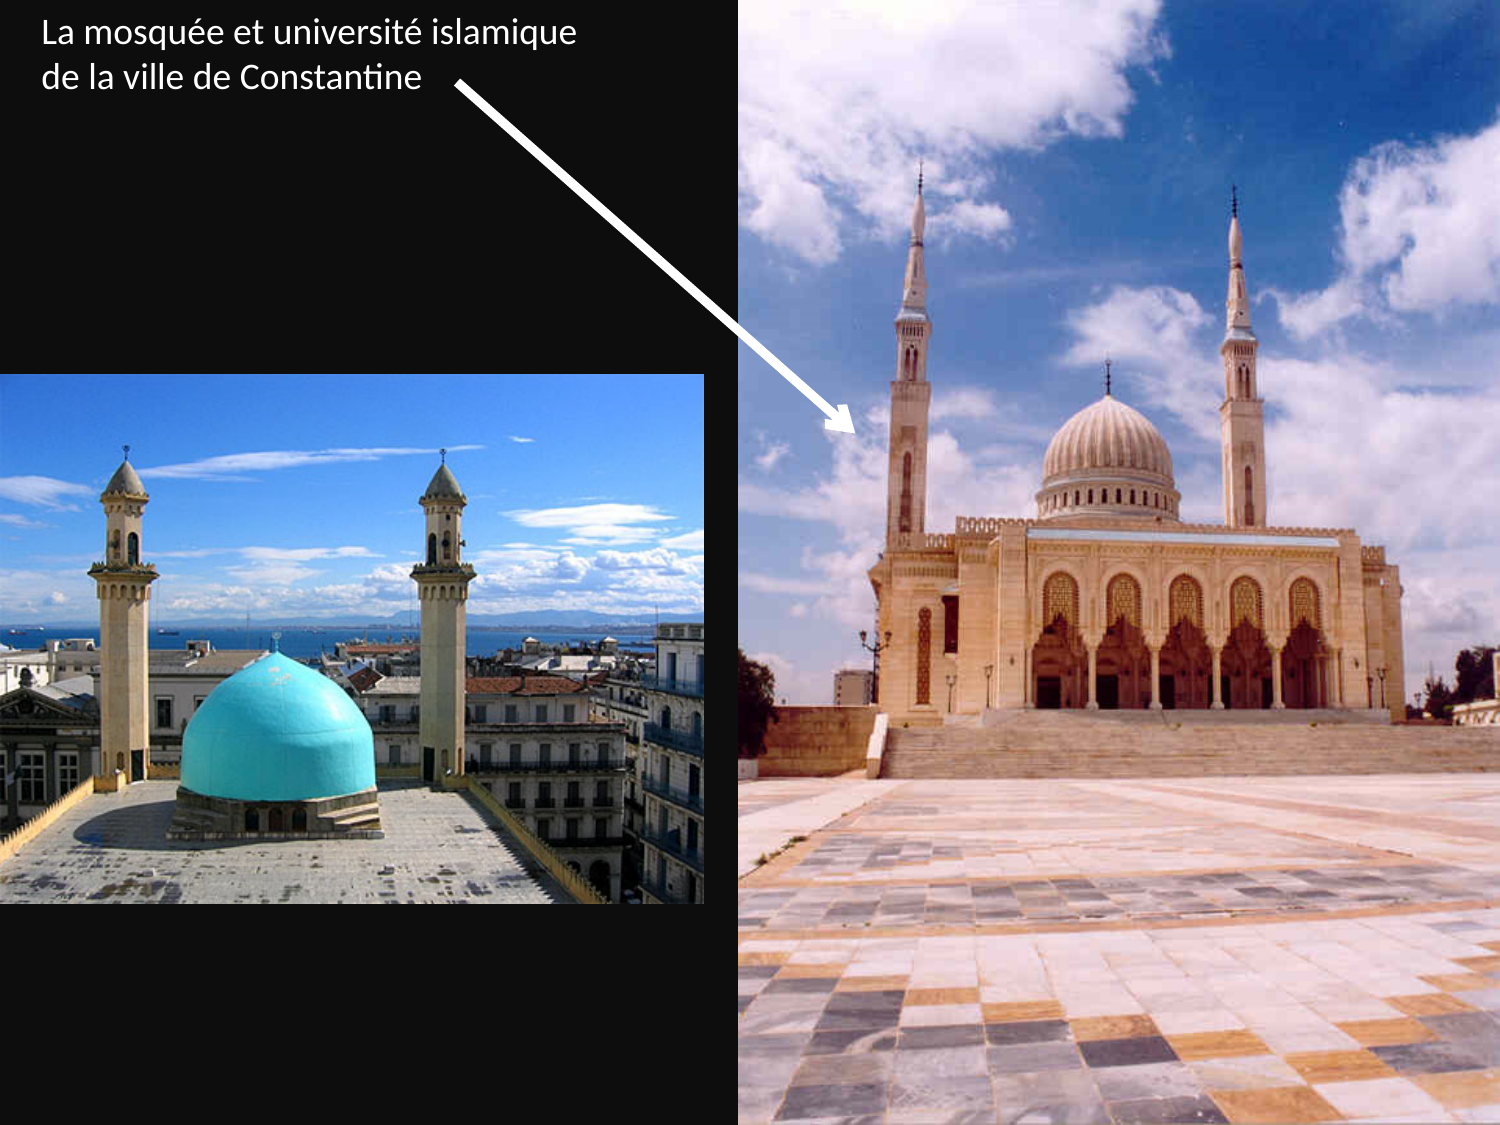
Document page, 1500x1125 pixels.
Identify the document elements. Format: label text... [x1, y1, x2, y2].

text_box La mosquée et université islamique de la ville de Constantine [26, 0, 602, 105]
picture [738, 0, 1500, 1125]
picture [0, 374, 704, 904]
